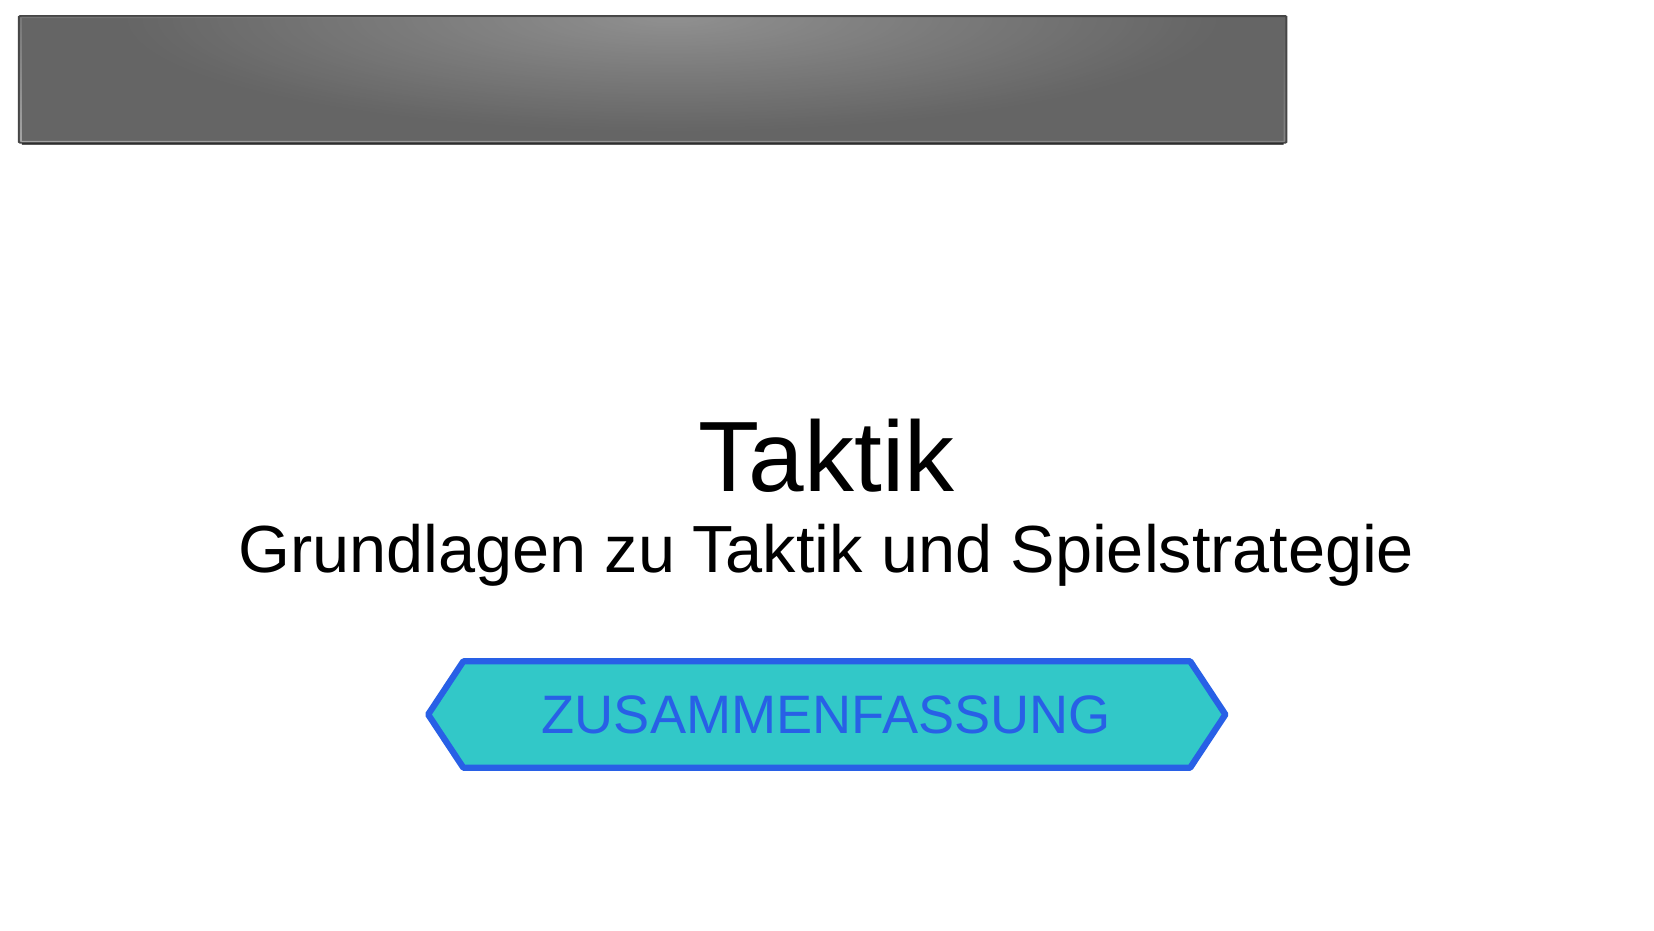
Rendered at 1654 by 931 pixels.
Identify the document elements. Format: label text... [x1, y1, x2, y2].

subtitle Taktik Grundlagen zu Taktik und Spielstrategie [82, 224, 1571, 764]
text_box ZUSAMMENFASSUNG [428, 661, 1226, 768]
